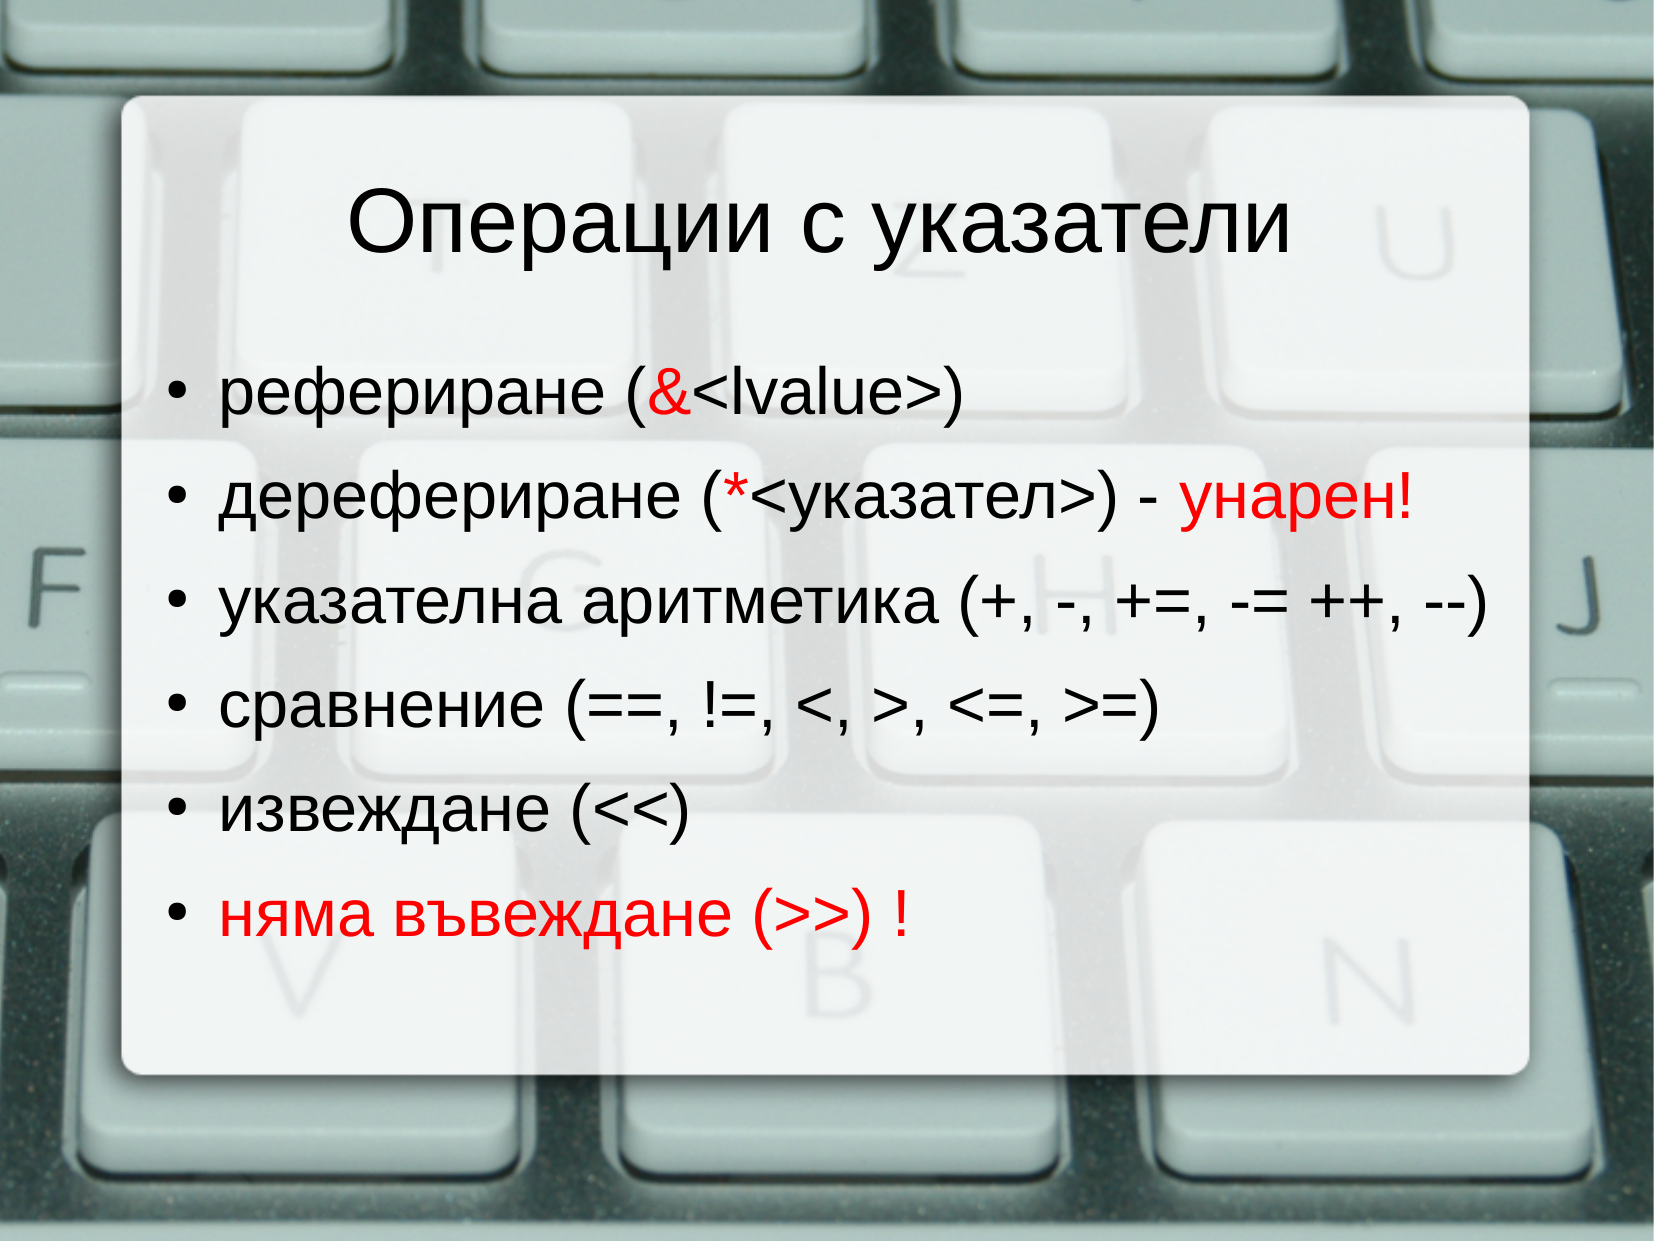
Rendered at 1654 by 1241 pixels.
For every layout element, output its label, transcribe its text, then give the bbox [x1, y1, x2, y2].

title Операции с указатели [135, 117, 1506, 325]
picture [0, 0, 1654, 1241]
list рефериране (&<lvalue>) дерефериране (*<указател>) - унарен! указателна аритметика (+, -, +=, -= ++, --) сравнение (==, !=, <, >, <=, >=) извеждане (<<) няма въвеждане (>>) ! [147, 354, 1506, 1074]
